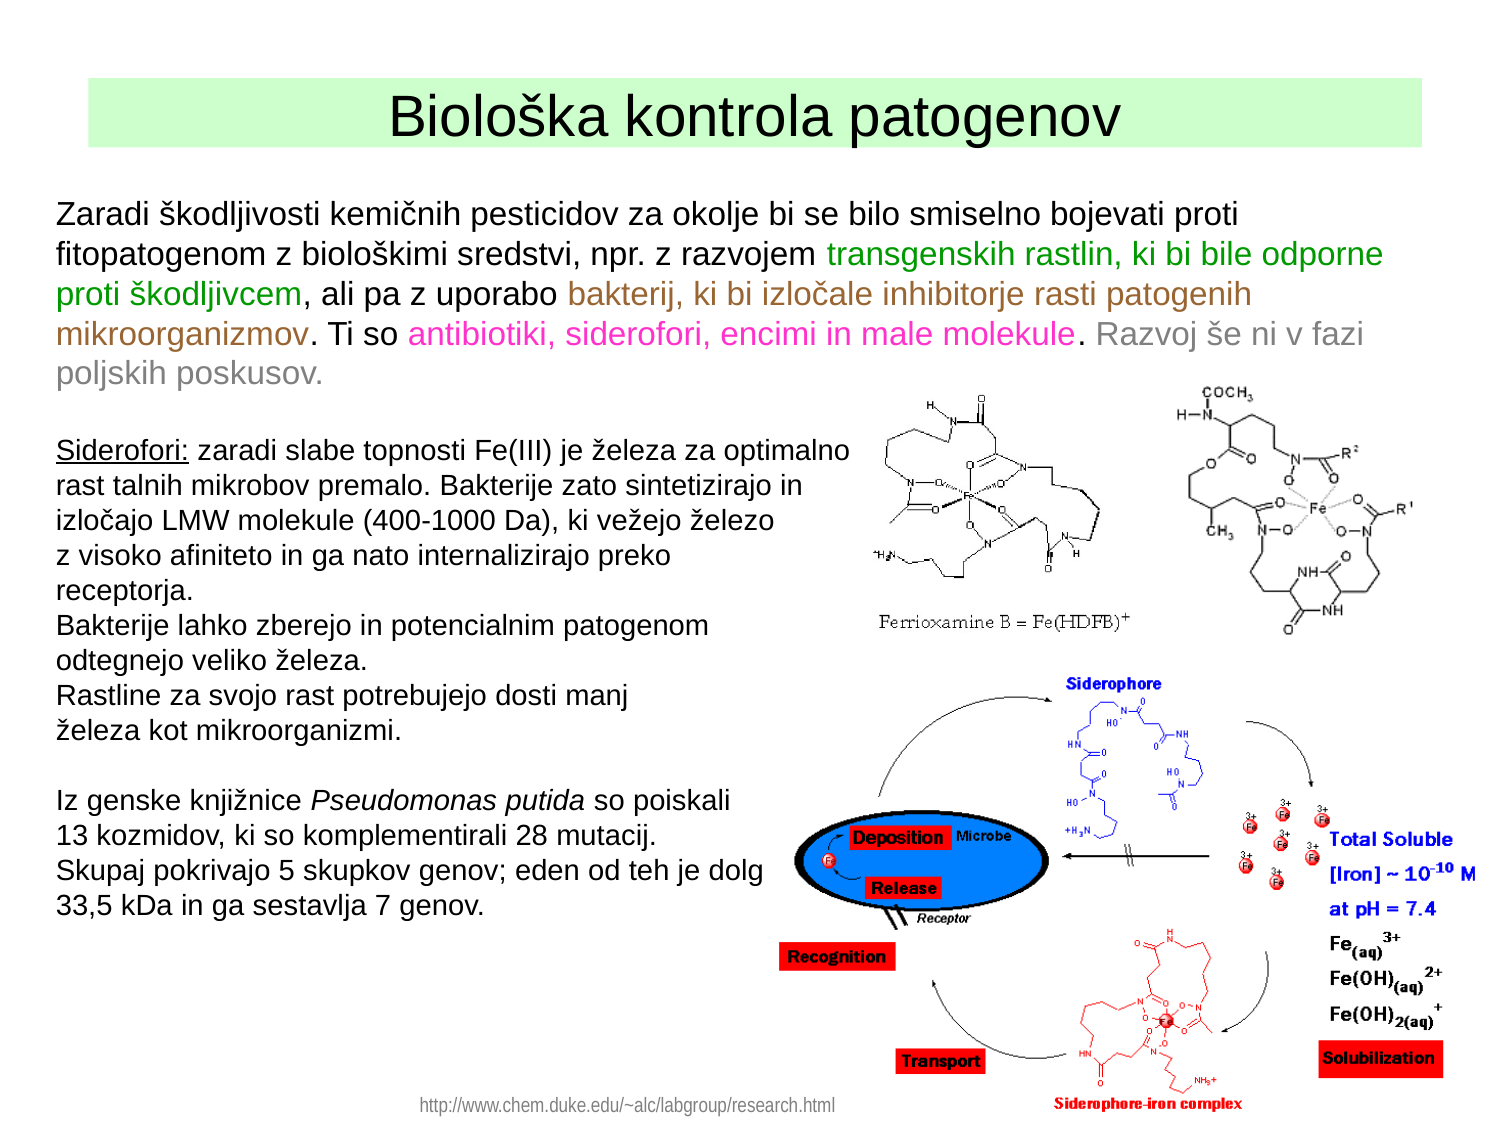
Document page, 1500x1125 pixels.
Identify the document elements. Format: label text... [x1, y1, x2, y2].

picture [1175, 385, 1422, 636]
text_box http://www.chem.duke.edu/~alc/labgroup/research.html [100, 1084, 851, 1125]
text_box Biološka kontrola patogenov [88, 78, 1422, 148]
picture [850, 381, 1146, 640]
picture [773, 668, 1479, 1117]
text_box Zaradi škodljivosti kemičnih pesticidov za okolje bi se bilo smiselno bojevati proti fitopatogenom z biološkimi sredstvi, npr. z razvojem transgenskih rastlin, ki bi bile odporne proti škodljivcem, ali pa z uporabo bakterij, ki bi izločale inhibitorje rasti patogenih mikroorganizmov. Ti so antibiotiki, siderofori, encimi in male molekule. Razvoj še ni v fazi poljskih poskusov. Siderofori: zaradi slabe topnosti Fe(III) je železa za optimalno rast talnih mikrobov premalo. Bakterije zato sintetizirajo in izločajo LMW molekule (400-1000 Da), ki vežejo železo z visoko afiniteto in ga nato internalizirajo preko receptorja. Bakterije lahko zberejo in potencialnim patogenom odtegnejo veliko železa. Rastline za svojo rast potrebujejo dosti manj železa kot mikroorganizmi. Iz genske knjižnice Pseudomonas putida so poiskali 13 kozmidov, ki so komplementirali 28 mutacij. Skupaj pokrivajo 5 skupkov genov; eden od teh je dolg 33,5 kDa in ga sestavlja 7 genov. [41, 184, 1424, 929]
